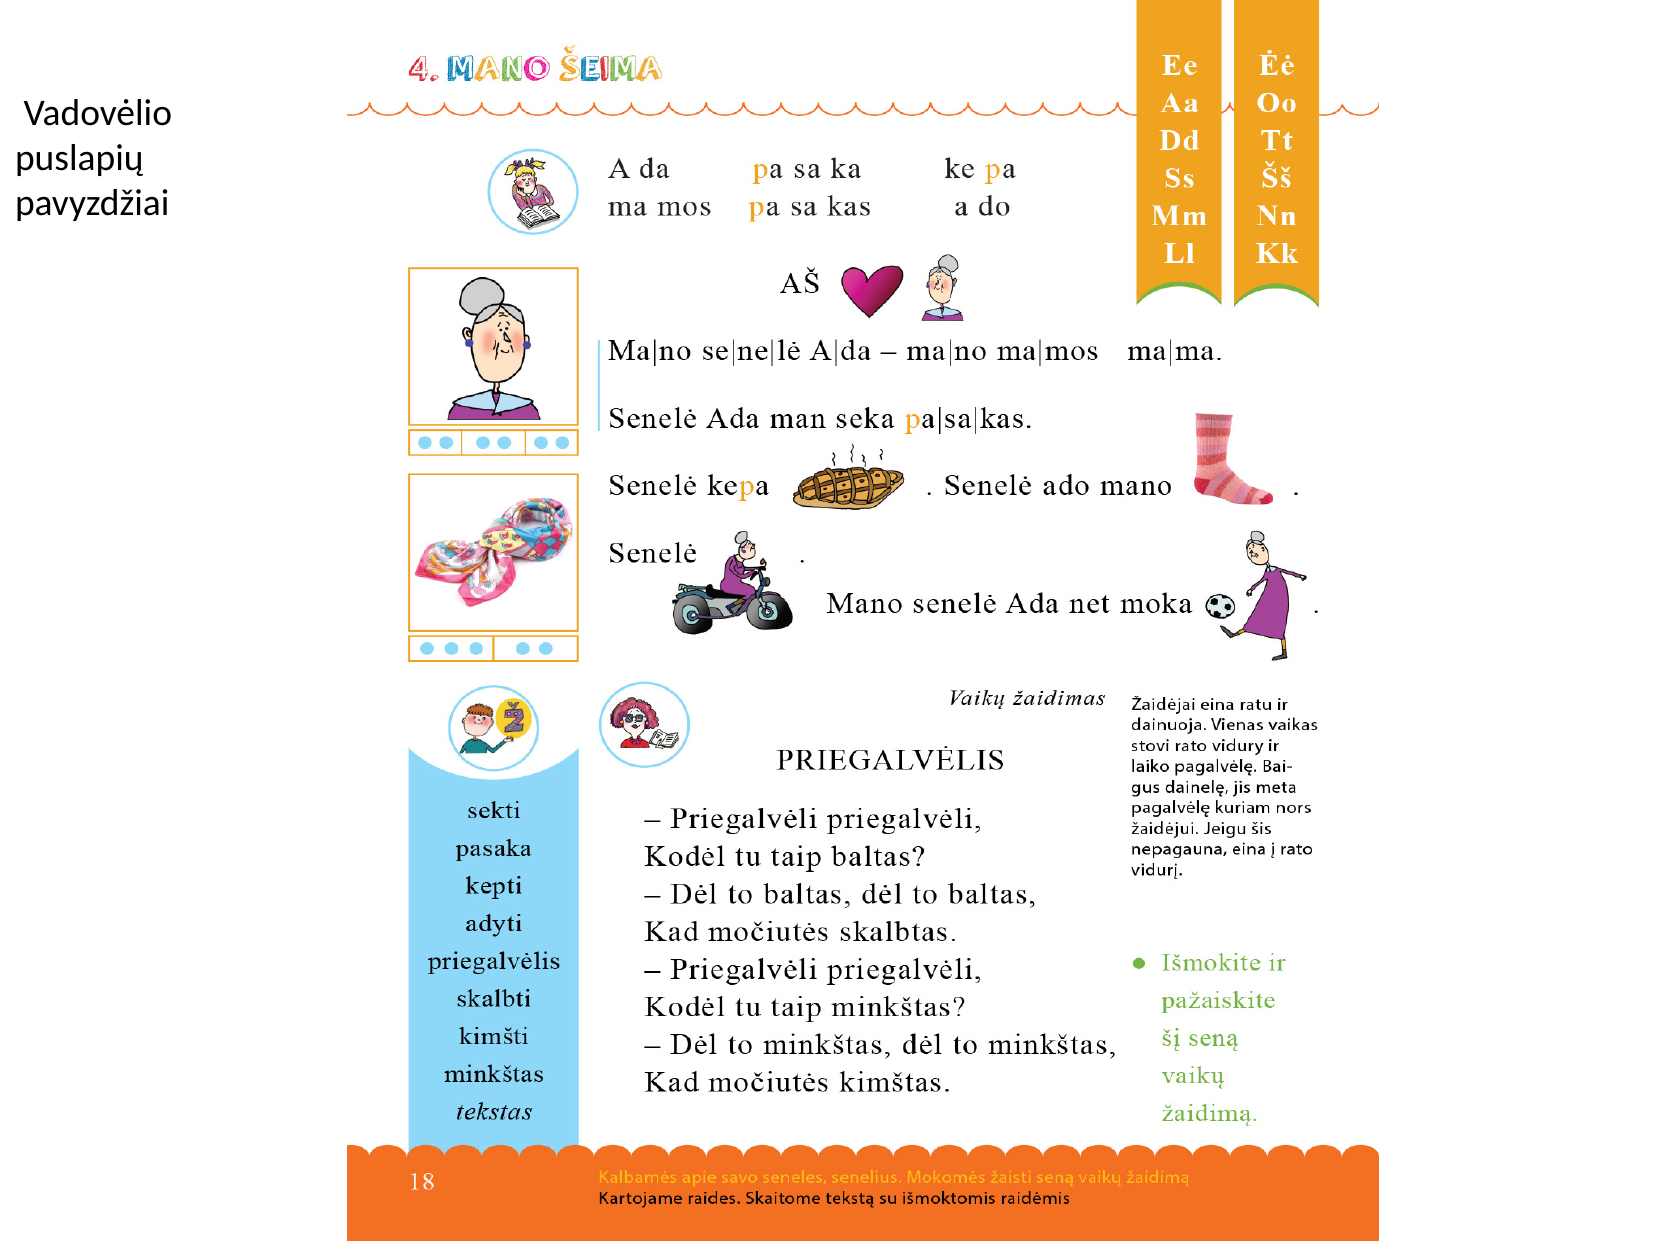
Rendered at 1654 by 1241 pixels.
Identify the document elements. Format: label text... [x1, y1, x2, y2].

picture [347, 0, 1379, 1241]
text_box Vadovėlio puslapių pavyzdžiai [0, 80, 317, 323]
